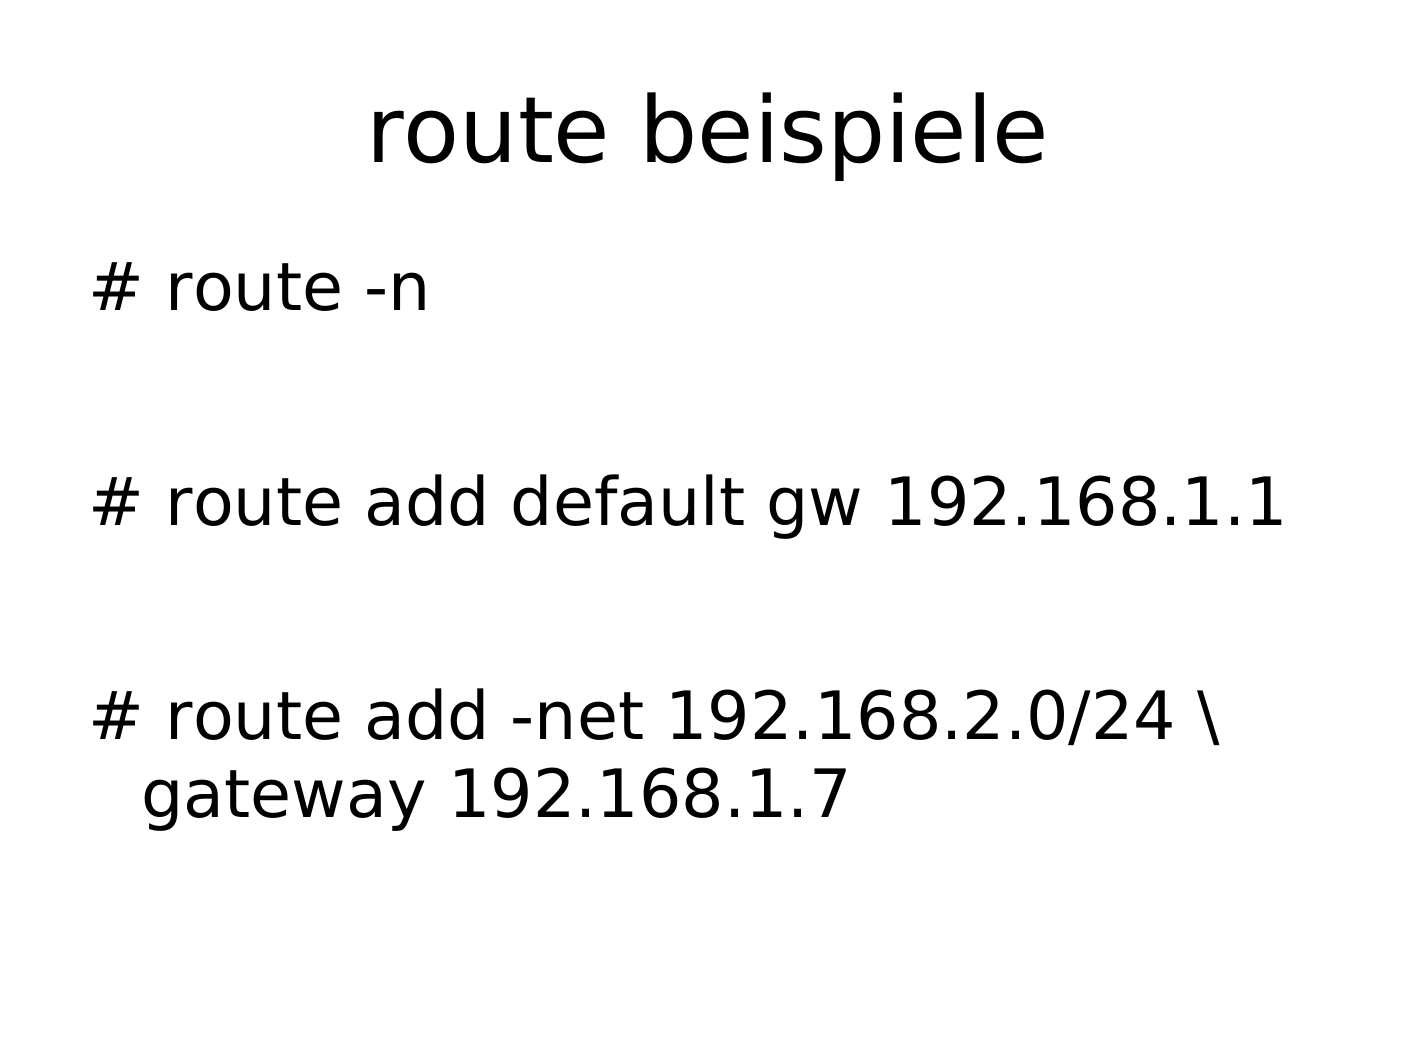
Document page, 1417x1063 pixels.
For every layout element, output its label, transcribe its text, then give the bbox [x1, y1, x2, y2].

title route beispiele [70, 49, 1346, 213]
list # route -n # route add default gw 192.168.1.1 # route add -net 192.168.2.0/24 \ gateway 192.168.1.7 [70, 248, 1346, 936]
